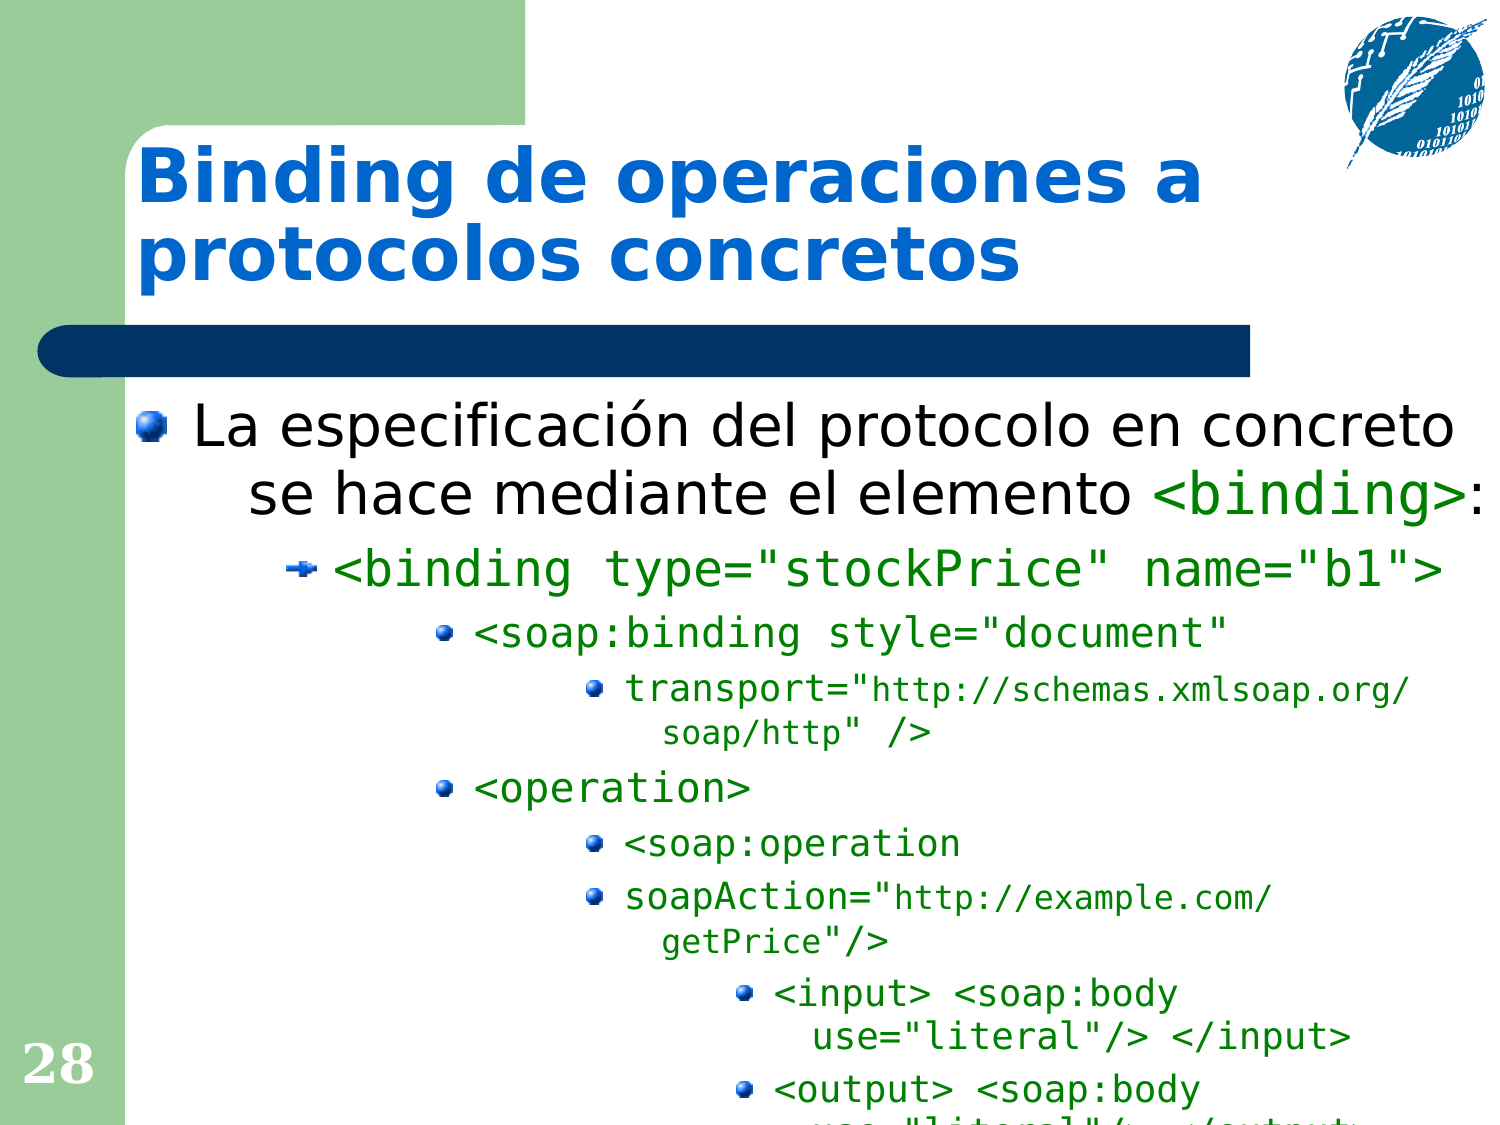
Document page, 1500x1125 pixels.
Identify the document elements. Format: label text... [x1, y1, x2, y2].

list La especificación del protocolo en concreto se hace mediante el elemento <binding>: <binding type="stockPrice" name="b1"> <soap:binding style="document" transport="http://schemas.xmlsoap.org/soap/http" /> <operation> <soap:operation soapAction="http://example.com/getPrice"/> <input> <soap:body use="literal"/> </input> <output> <soap:body use="literal"/> </output> </operation> </binding> [136, 392, 1500, 1111]
picture [1341, 15, 1487, 172]
picture [1436, 127, 1450, 136]
picture [1433, 139, 1440, 147]
picture [1427, 138, 1431, 148]
picture [1416, 140, 1425, 149]
title Binding de operaciones a protocolos concretos [135, 135, 1413, 301]
